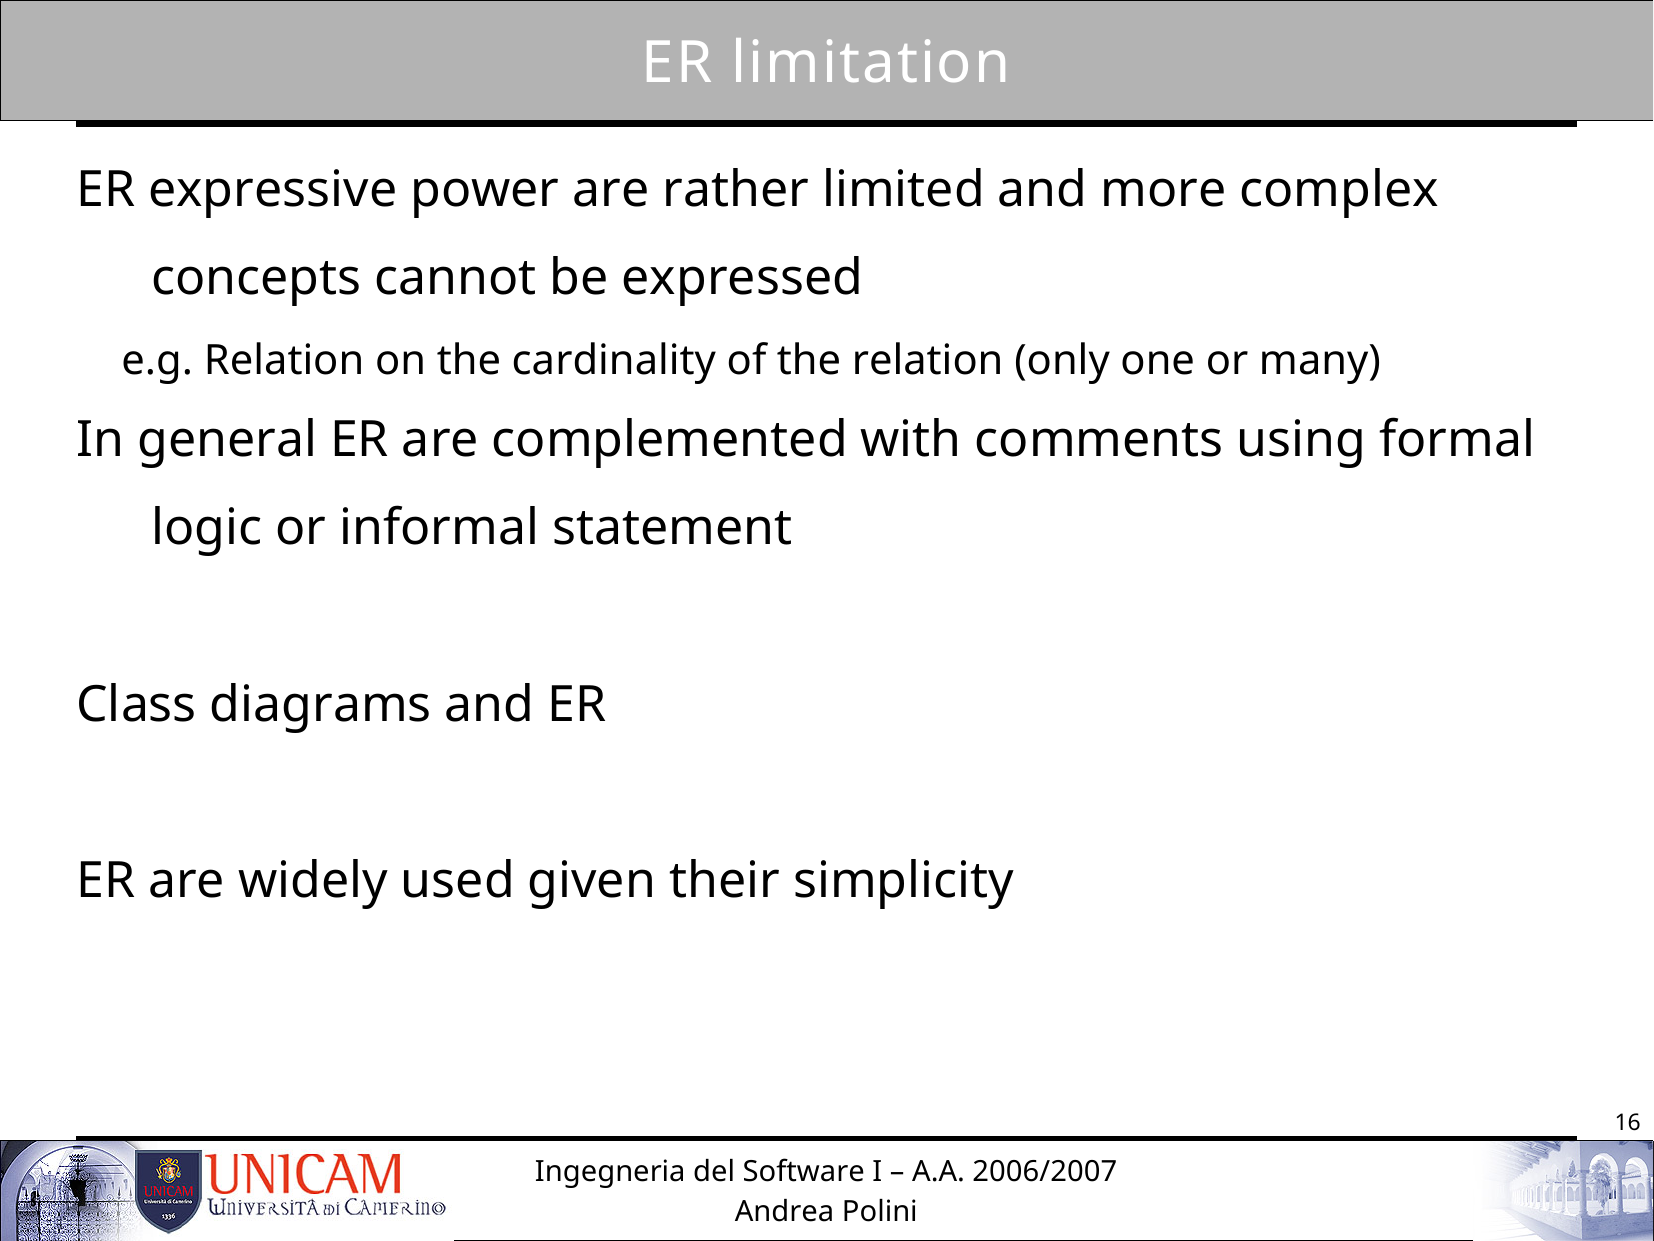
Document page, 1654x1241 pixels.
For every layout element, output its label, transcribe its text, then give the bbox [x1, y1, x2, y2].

picture [1473, 1141, 1654, 1241]
list ER expressive power are rather limited and more complex concepts cannot be expressed e.g. Relation on the cardinality of the relation (only one or many) In general ER are complemented with comments using formal logic or informal statement Class diagrams and ER ER are widely used given their simplicity [76, 152, 1577, 862]
picture [0, 1141, 454, 1241]
title ER limitation [0, 0, 1653, 121]
